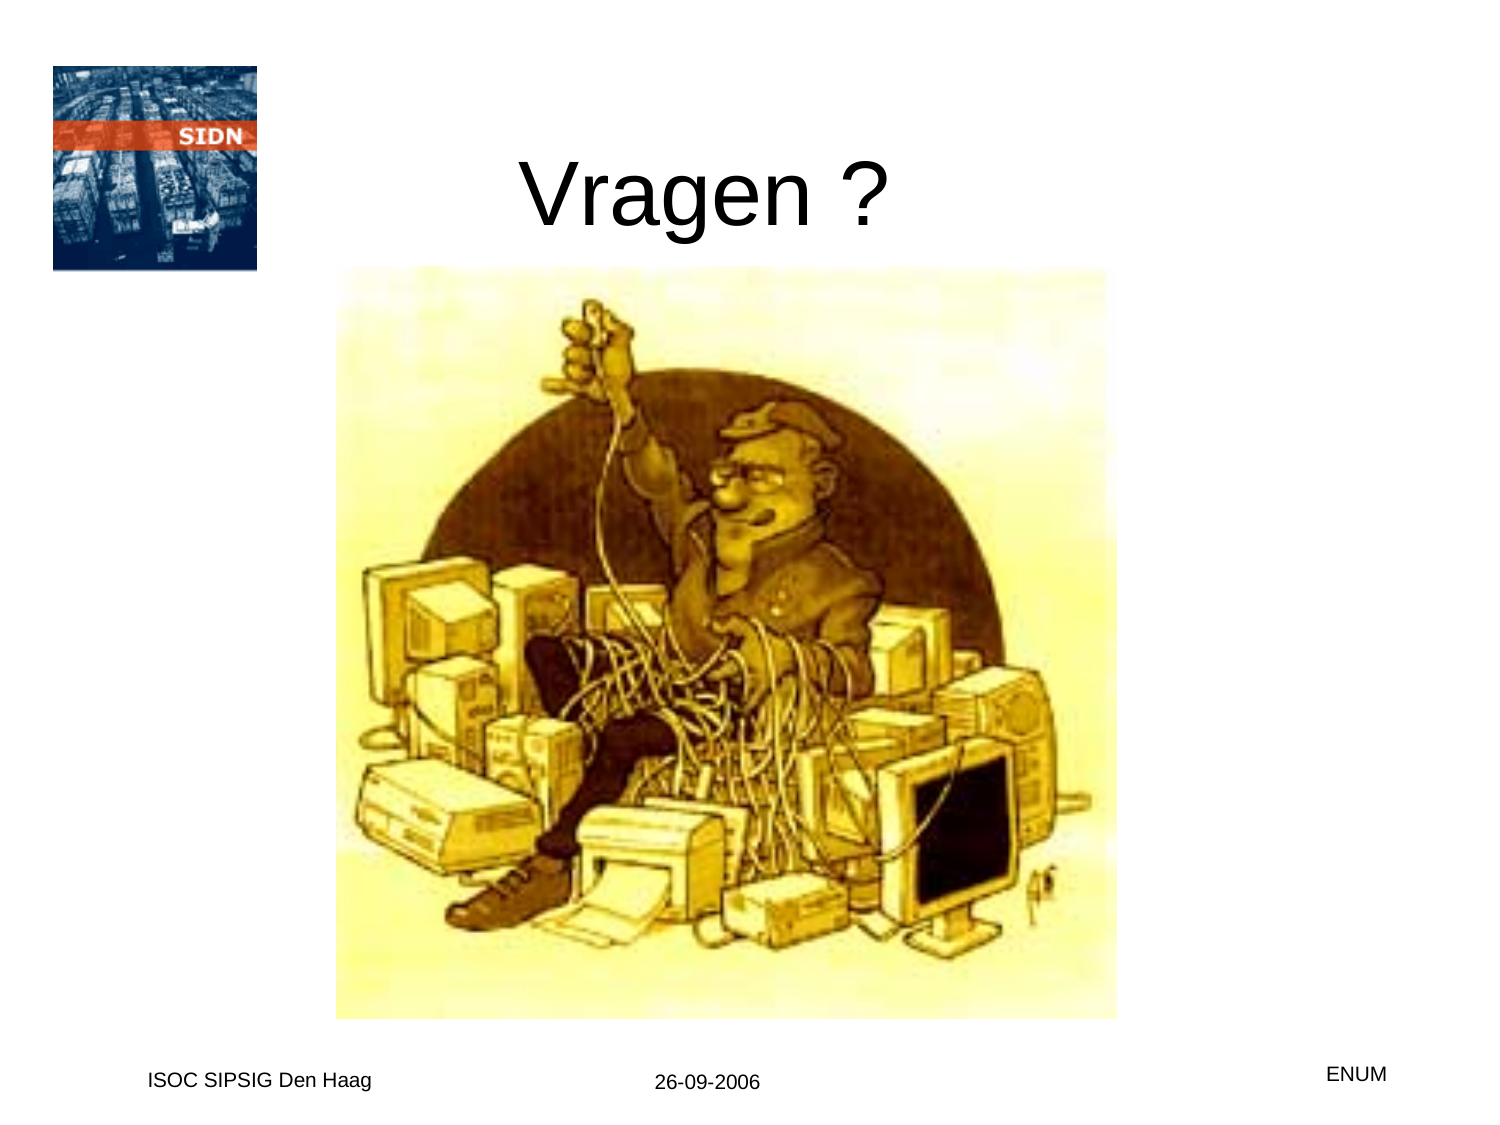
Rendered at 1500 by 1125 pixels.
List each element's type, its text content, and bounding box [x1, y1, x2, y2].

title Vragen ? [312, 99, 1382, 288]
picture [53, 0, 1371, 1120]
